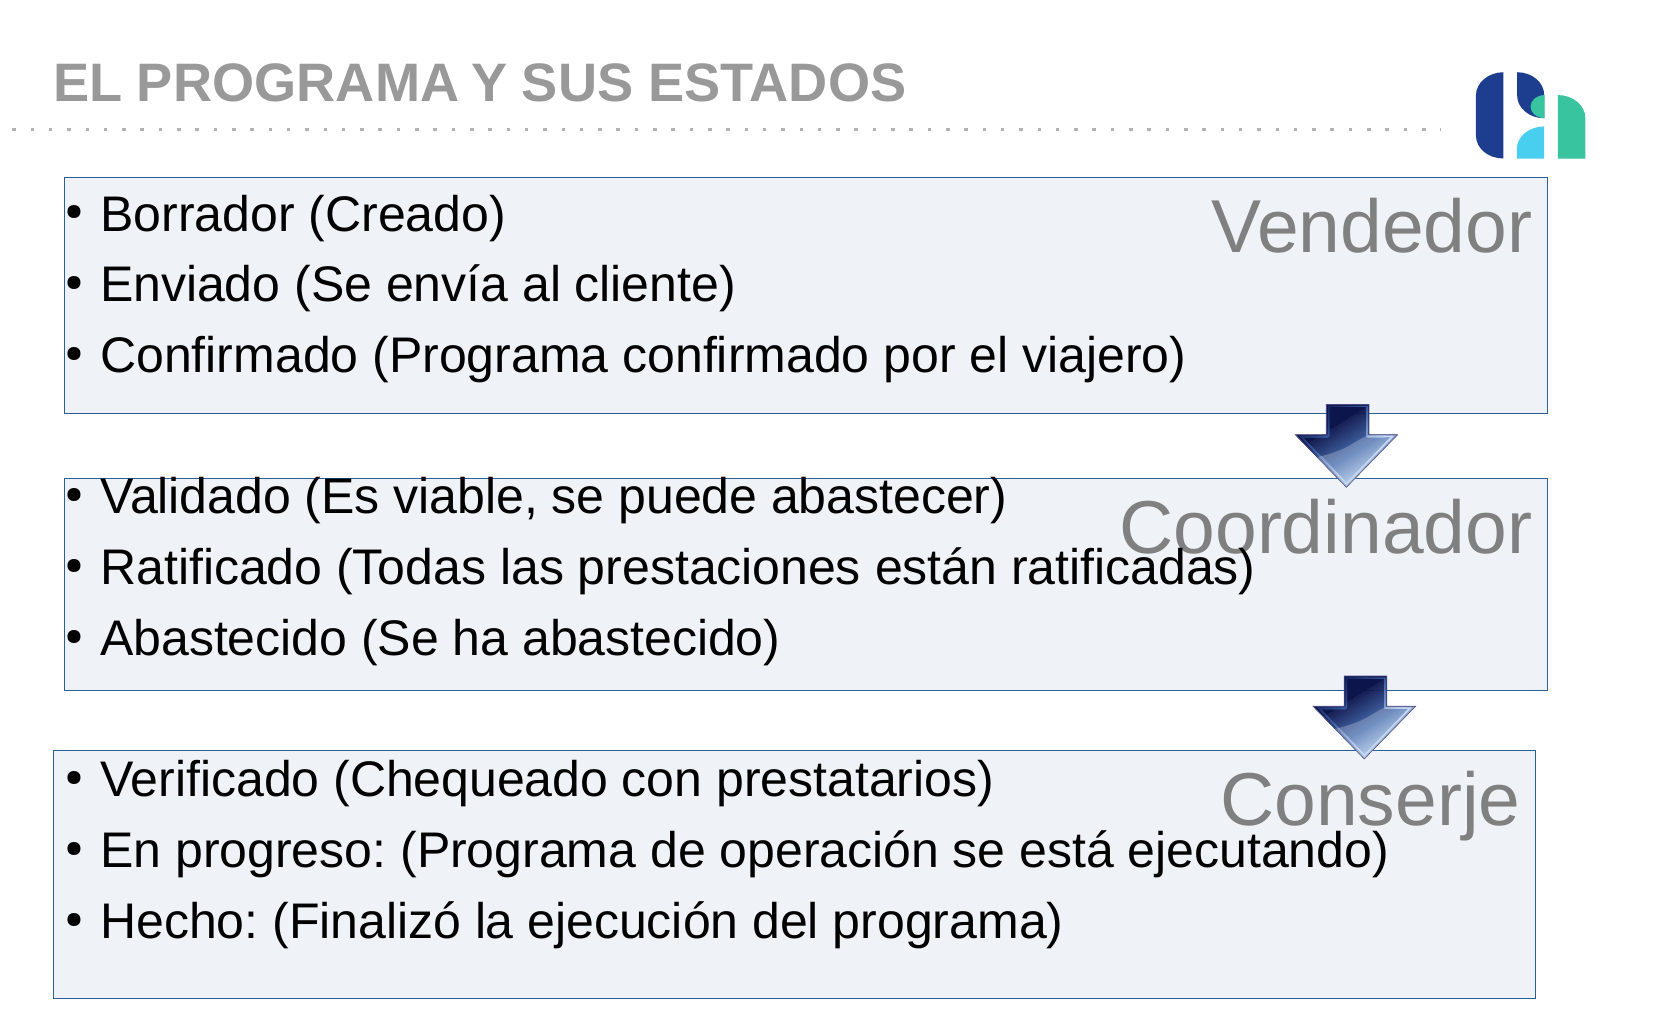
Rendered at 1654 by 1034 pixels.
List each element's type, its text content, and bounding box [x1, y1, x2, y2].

picture [1281, 388, 1406, 497]
text_box Vendedor [64, 177, 1548, 414]
text_box Conserje [53, 750, 64, 999]
text_box Borrador (Creado) Enviado (Se envía al cliente) Confirmado (Programa confirmado por el viajero) Validado (Es viable, se puede abastecer) Ratificado (Todas las prestaciones están ratificadas) Abastecido (Se ha abastecido) Verificado (Chequeado con prestatarios) En progreso: (Programa de operación se está ejecutando) Hecho: (Finalizó la ejecución del programa) [64, 185, 1536, 1034]
picture [1475, 72, 1586, 159]
text_box Coordinador [1536, 478, 1548, 691]
picture [1299, 660, 1424, 768]
text_box EL PROGRAMA Y SUS ESTADOS [38, 45, 1595, 135]
